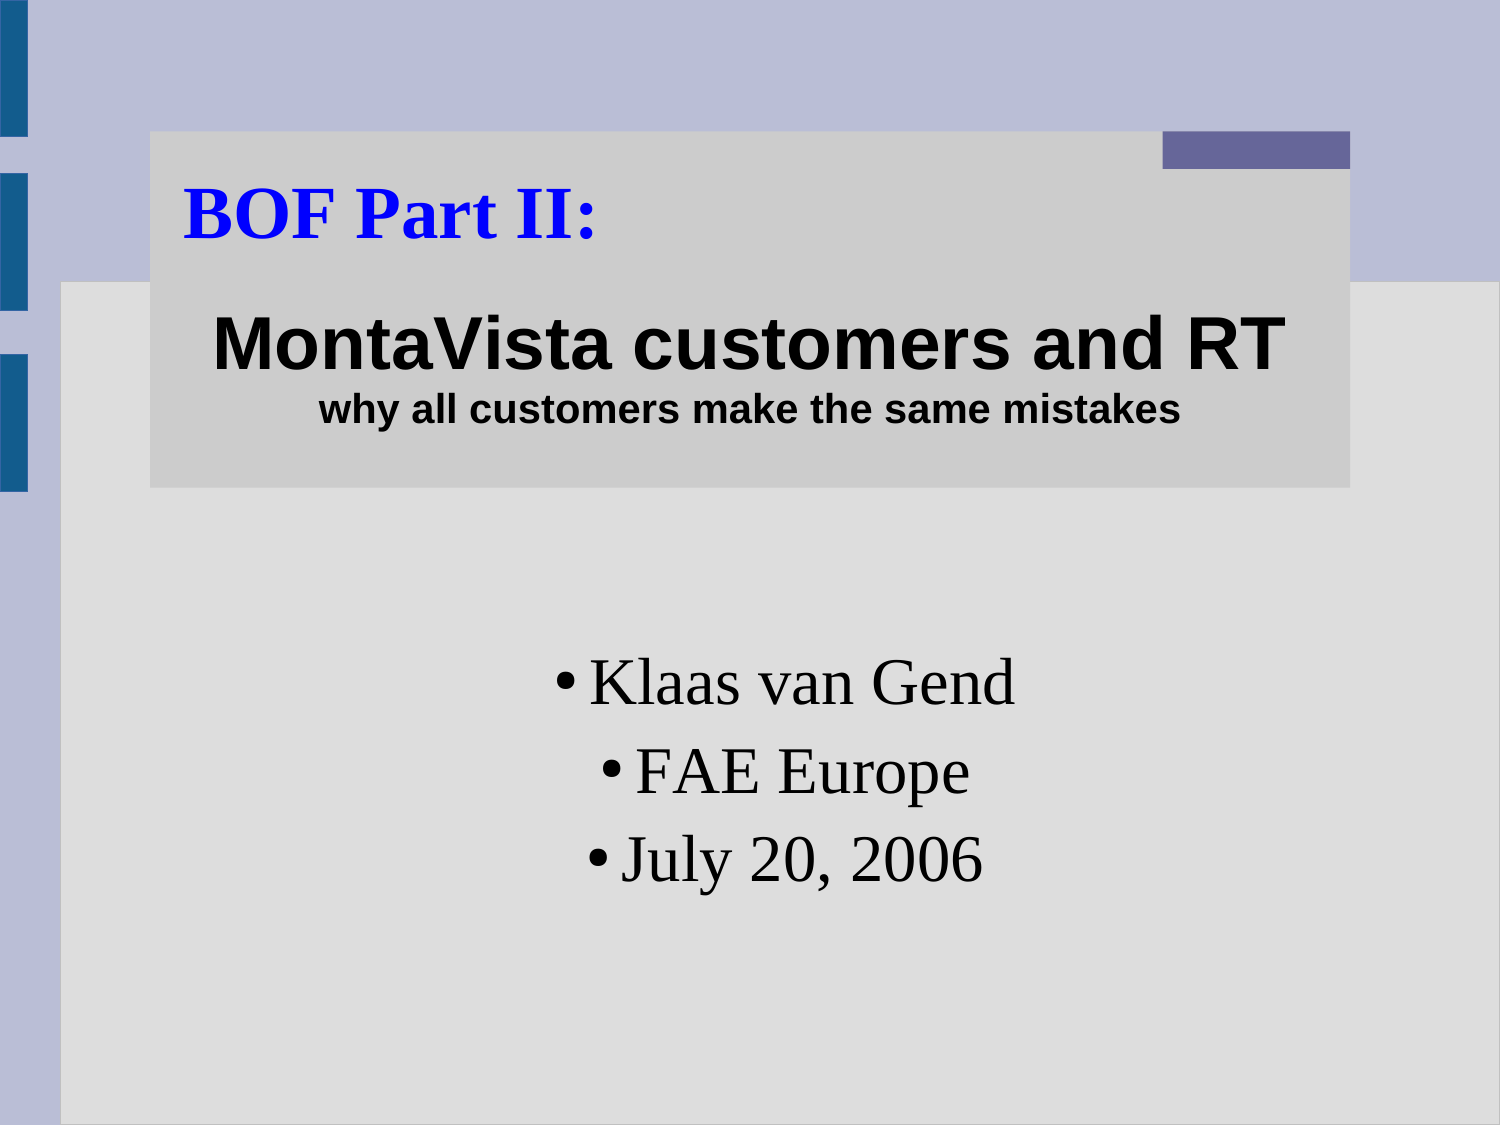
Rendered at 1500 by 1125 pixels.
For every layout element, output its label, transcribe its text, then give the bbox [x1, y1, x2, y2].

subtitle Klaas van Gend FAE Europe July 20, 2006 [225, 637, 1276, 926]
text_box BOF Part II: [168, 164, 615, 263]
text_box [150, 131, 1351, 246]
title MontaVista customers and RT why all customers make the same mistakes [50, 246, 1450, 488]
